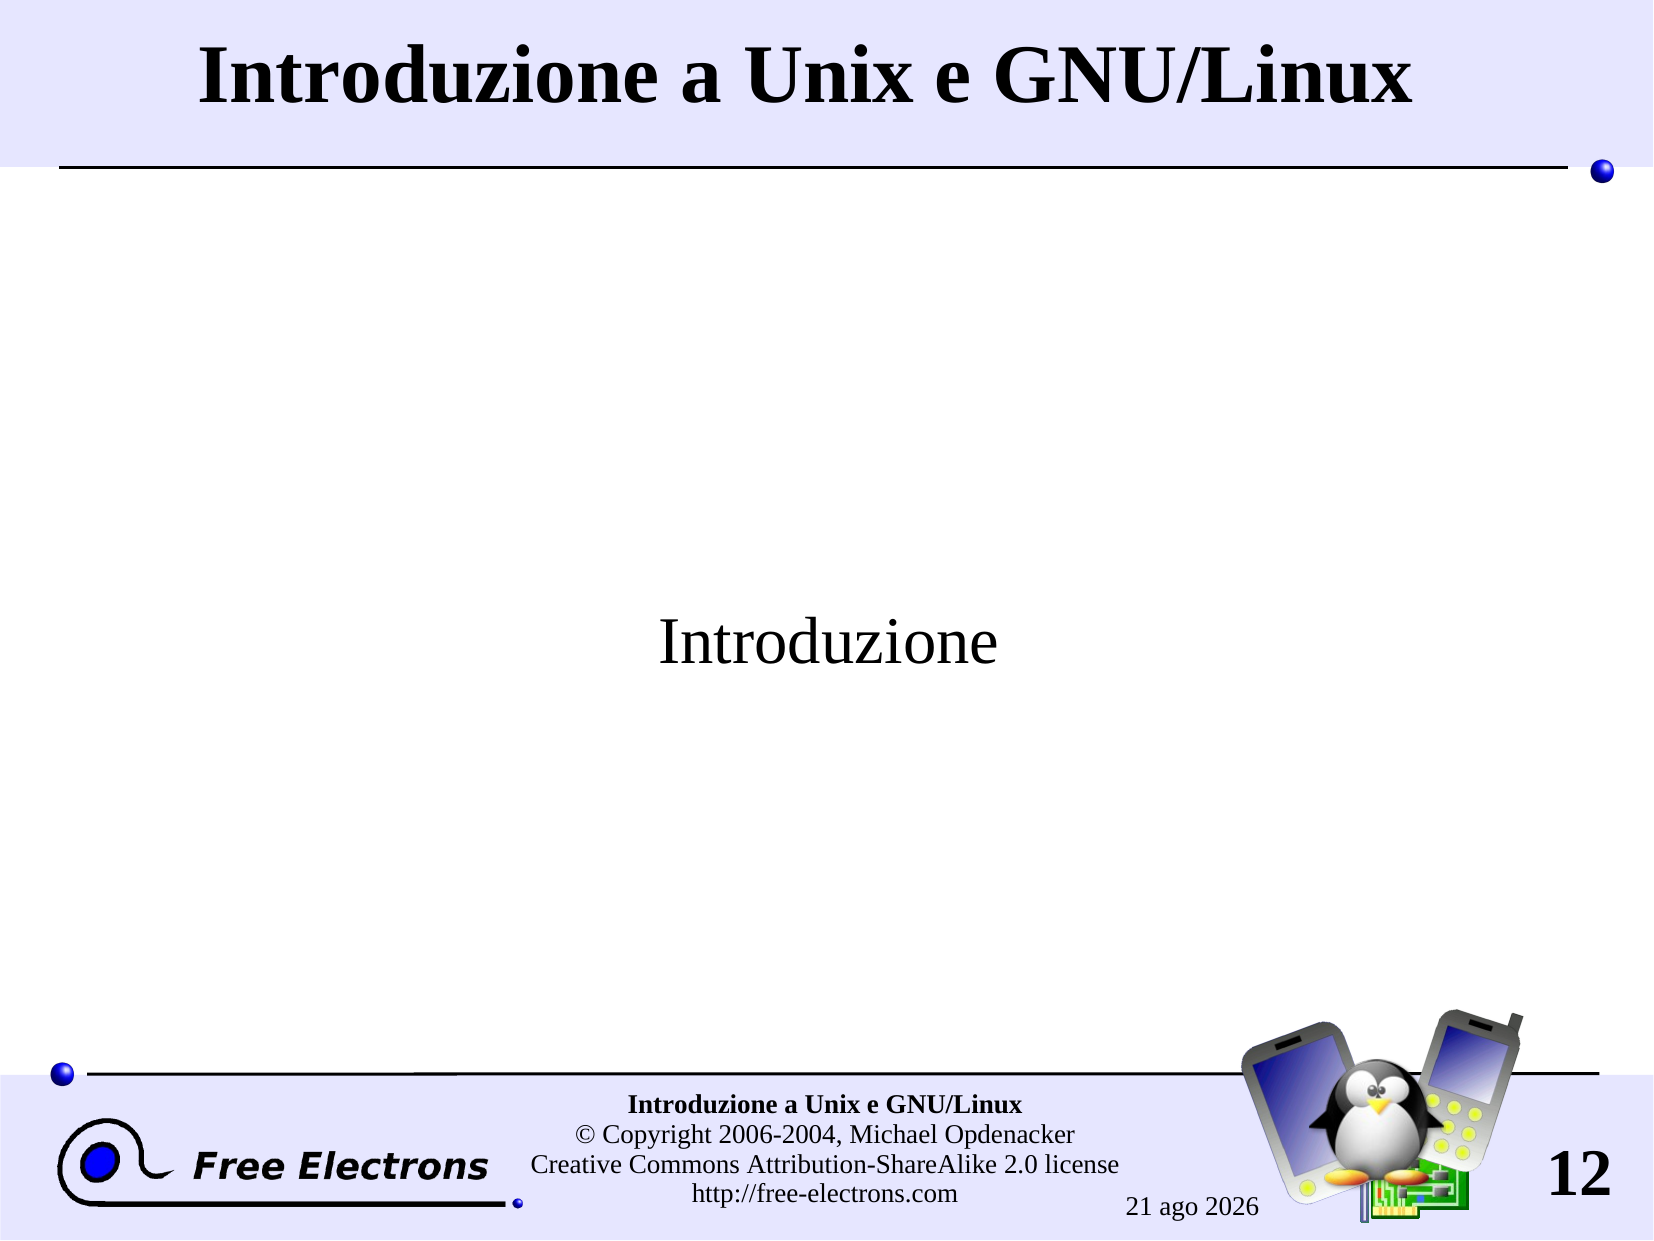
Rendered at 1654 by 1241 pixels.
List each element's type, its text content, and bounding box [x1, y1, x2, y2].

picture [50, 1107, 527, 1216]
title Introduzione a Unix e GNU/Linux [60, 20, 1551, 130]
subtitle Introduzione [105, 216, 1518, 1066]
picture [1231, 1007, 1538, 1241]
